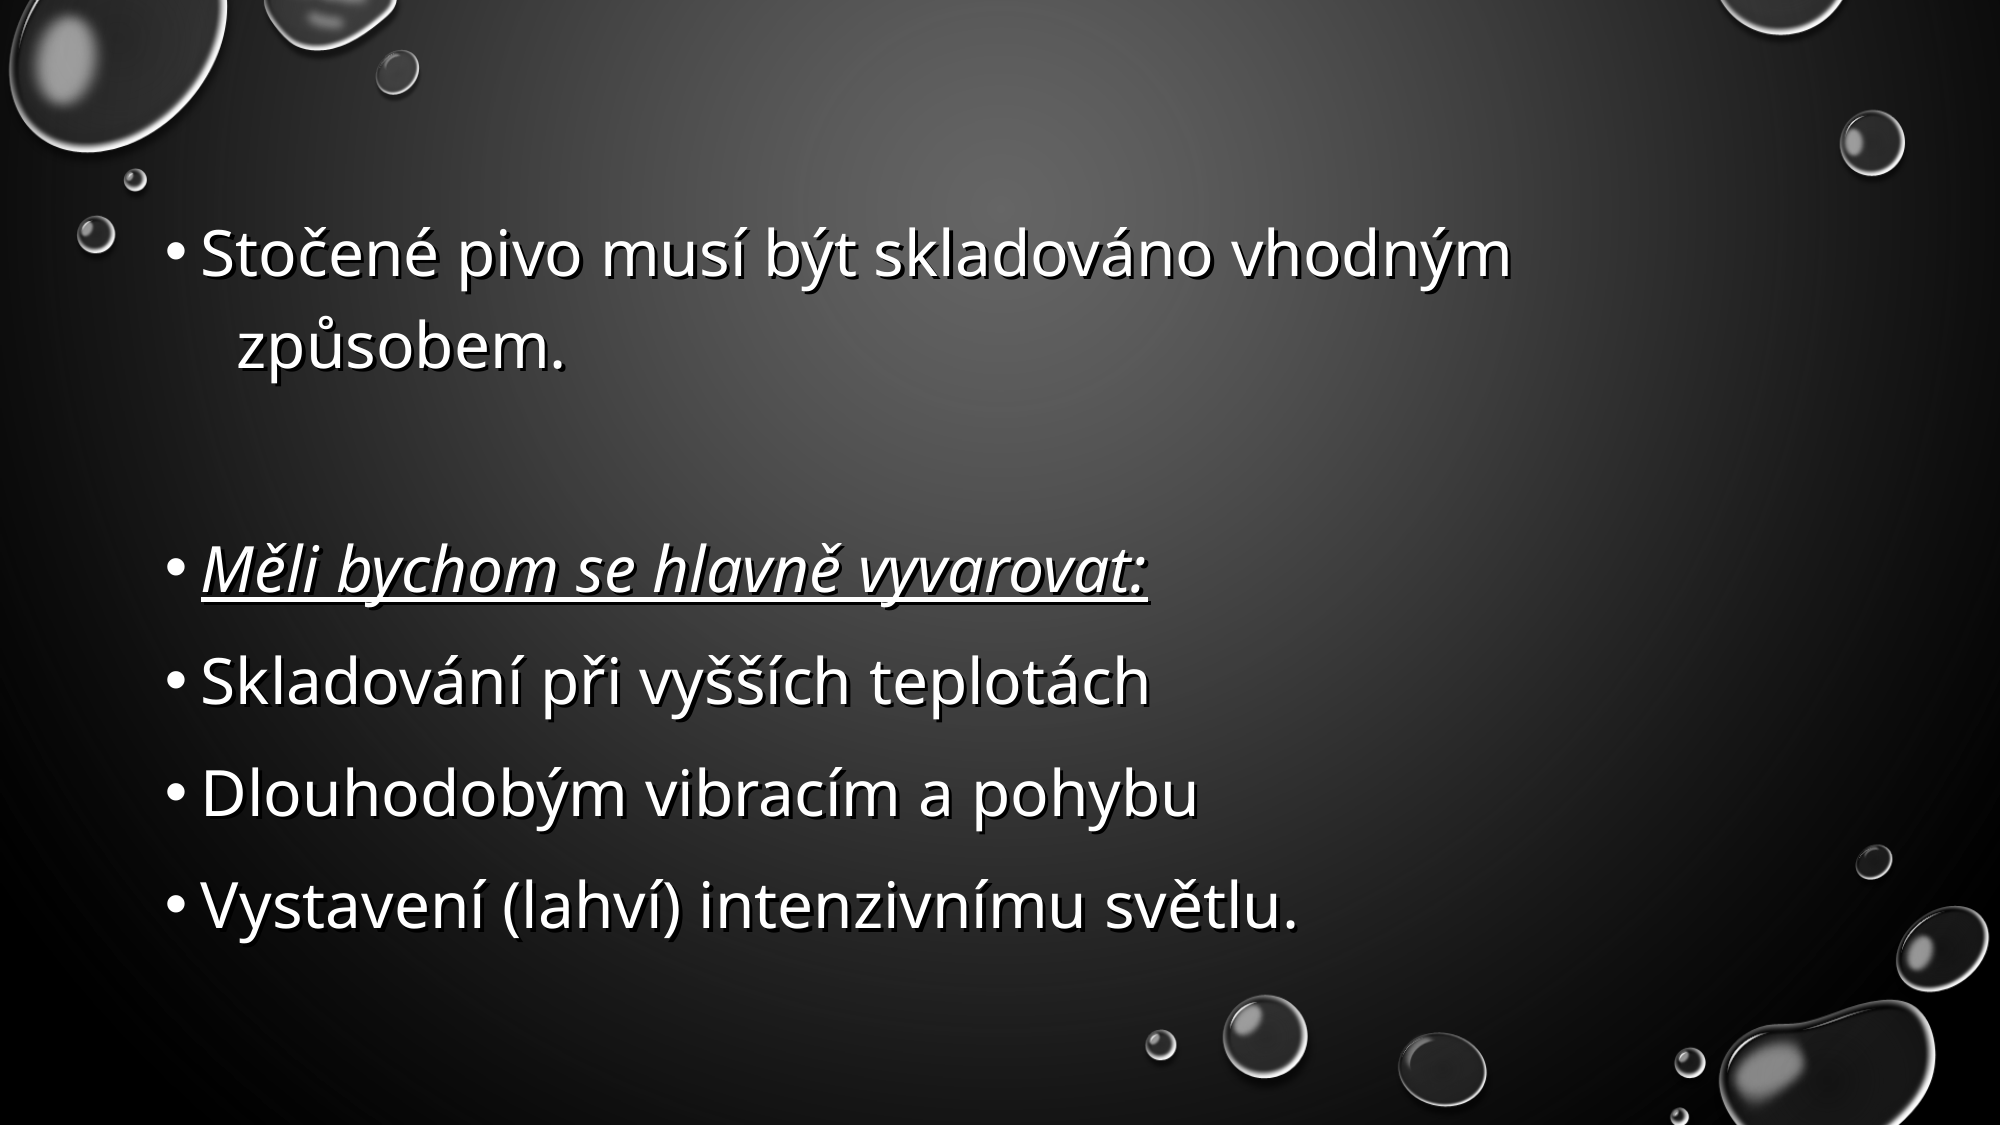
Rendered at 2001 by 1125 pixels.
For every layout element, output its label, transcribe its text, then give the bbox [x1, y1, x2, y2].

title [149, 101, 1851, 364]
list Stočené pivo musí být skladováno vhodným způsobem. Měli bychom se hlavně vyvarovat: Skladování při vyšších teplotách Dlouhodobým vibracím a pohybu Vystavení (lahví) intenzivnímu světlu. [149, 189, 1850, 950]
